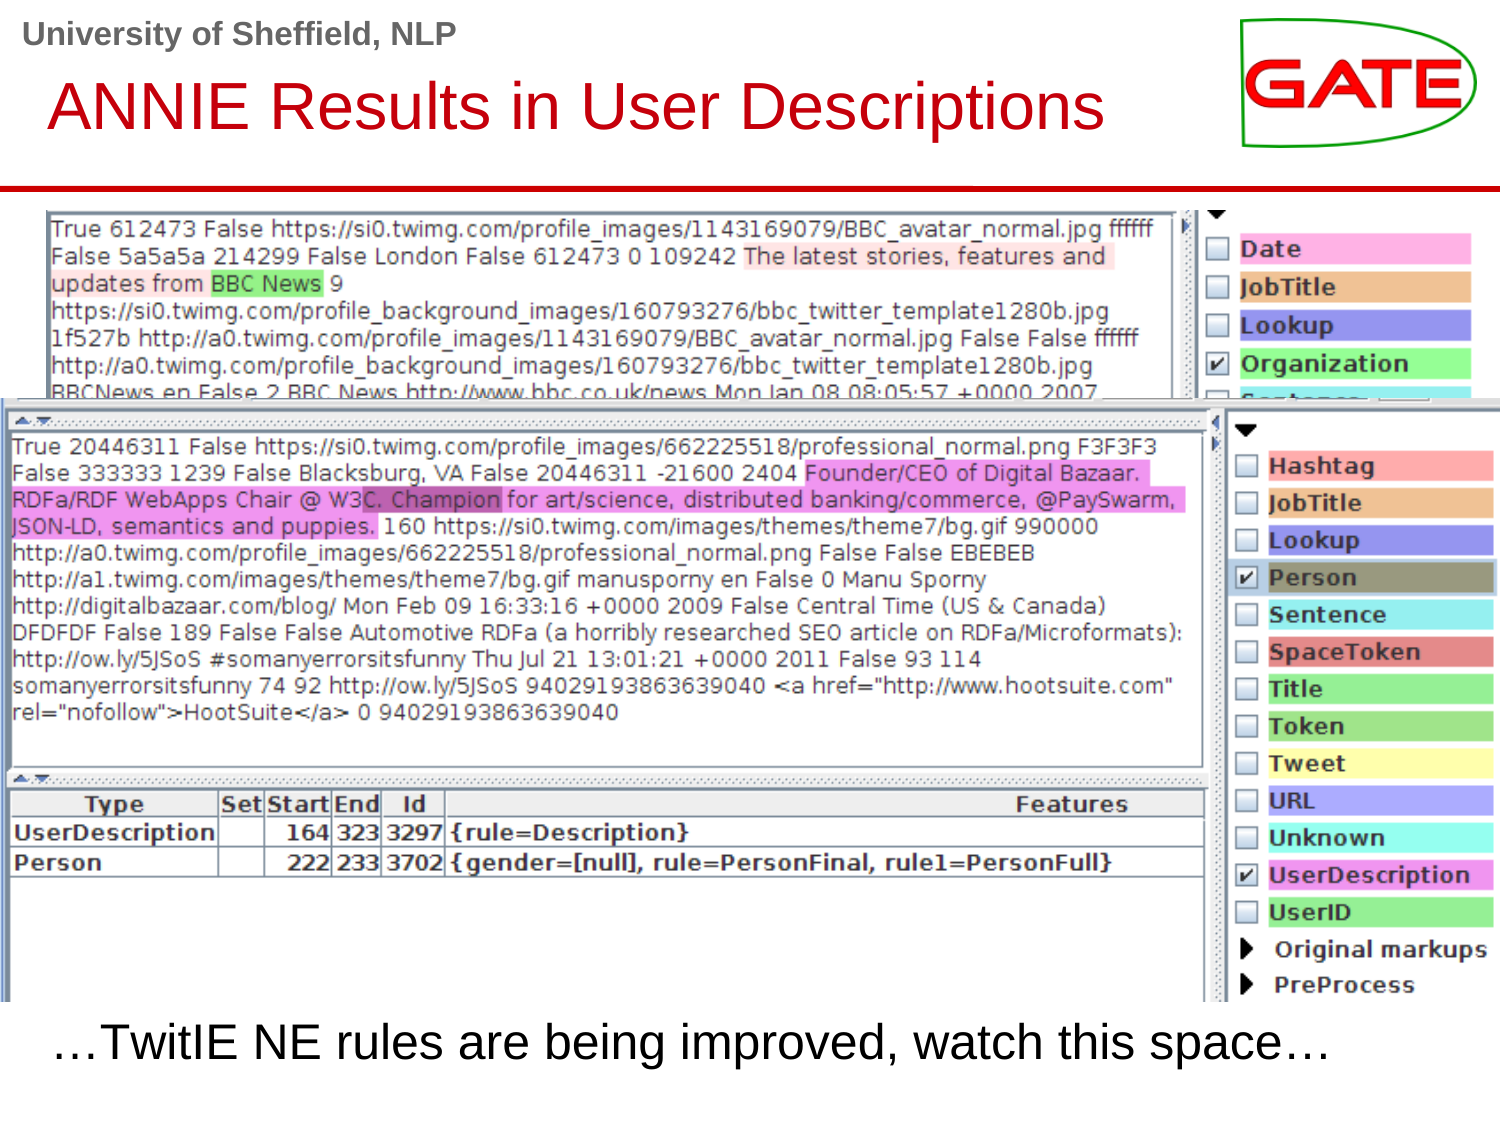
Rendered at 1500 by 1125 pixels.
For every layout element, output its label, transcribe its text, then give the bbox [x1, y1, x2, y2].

text_box …TwitIE NE rules are being improved, watch this space… [35, 1002, 1465, 1078]
picture [0, 210, 1500, 1002]
picture [1240, 18, 1477, 148]
text_box ANNIE Results in User Descriptions [47, 47, 1267, 168]
